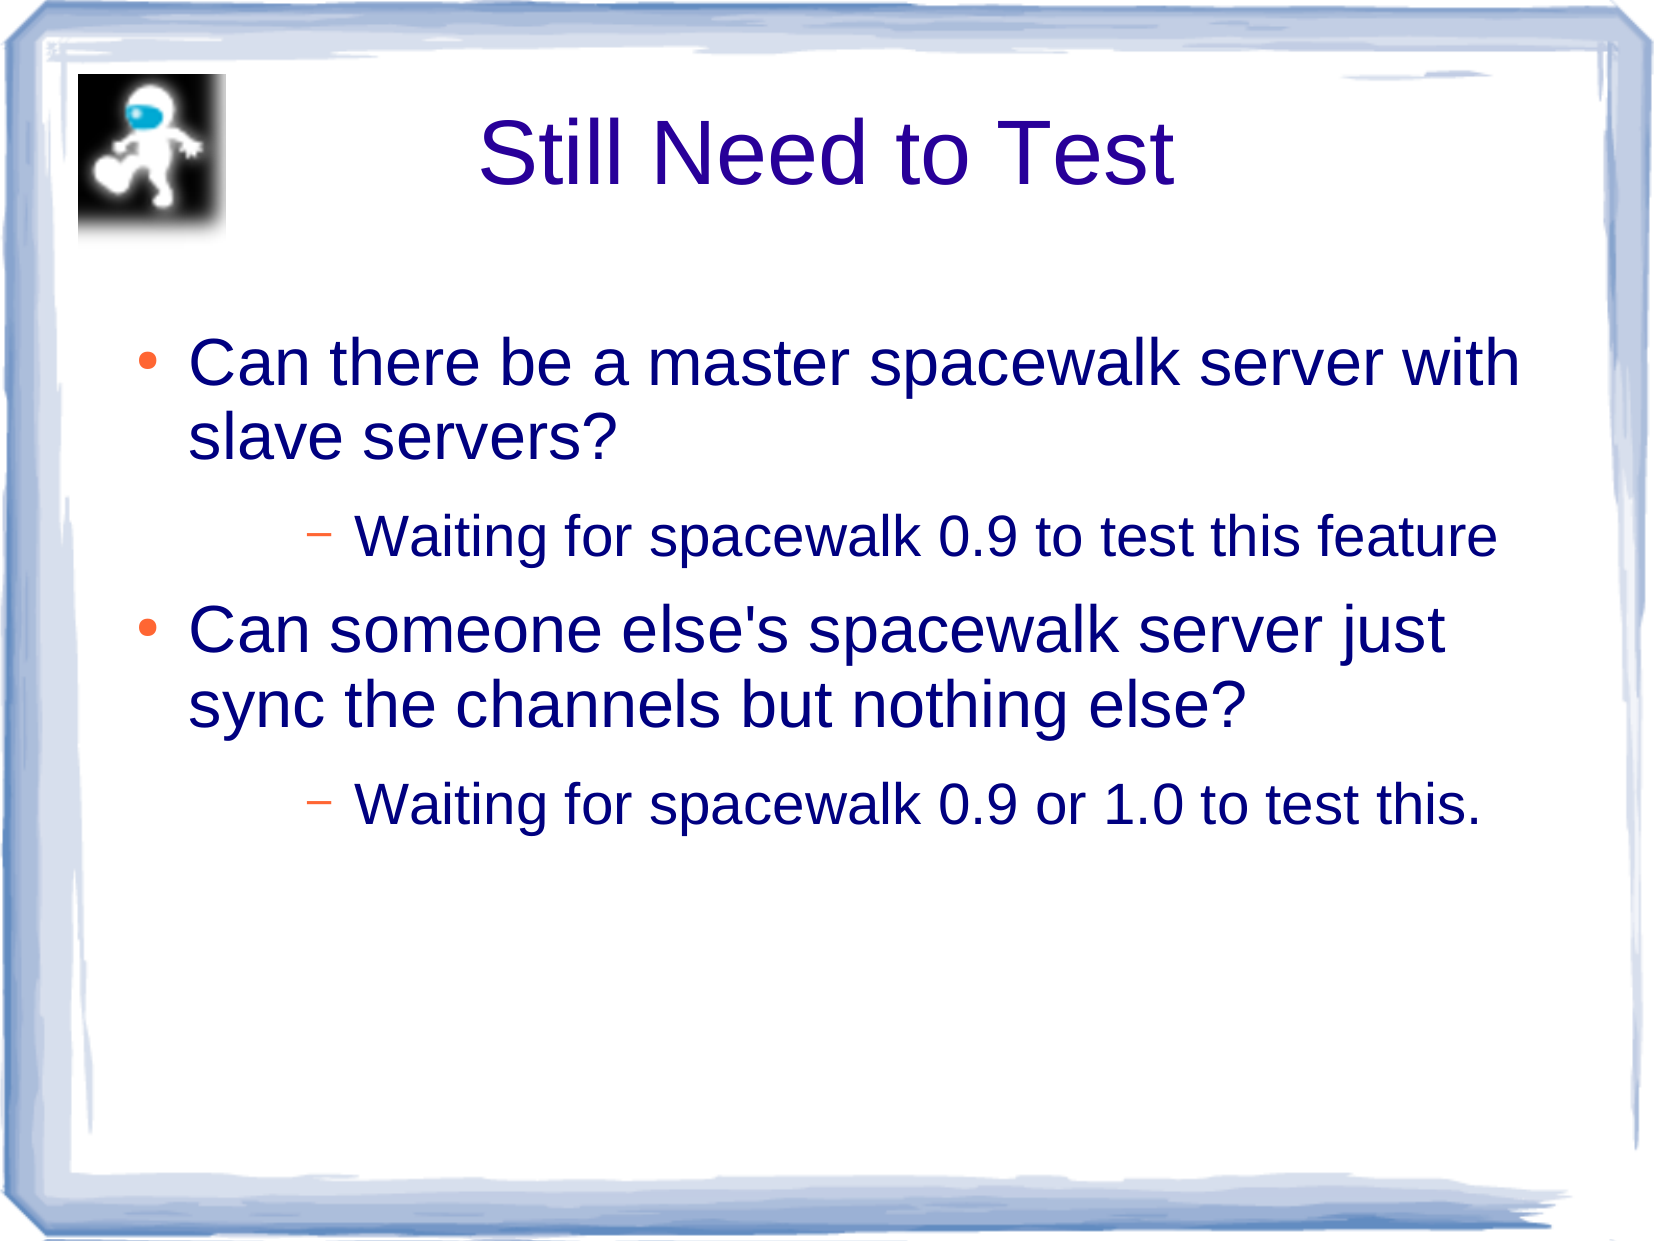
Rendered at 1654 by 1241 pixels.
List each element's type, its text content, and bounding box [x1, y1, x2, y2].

title Still Need to Test [82, 49, 1571, 257]
list Can there be a master spacewalk server with slave servers? Waiting for spacewalk 0.9 to test this feature Can someone else's spacewalk server just sync the channels but nothing else? Waiting for spacewalk 0.9 or 1.0 to test this. [118, 324, 1571, 1004]
picture [0, 0, 1654, 1241]
